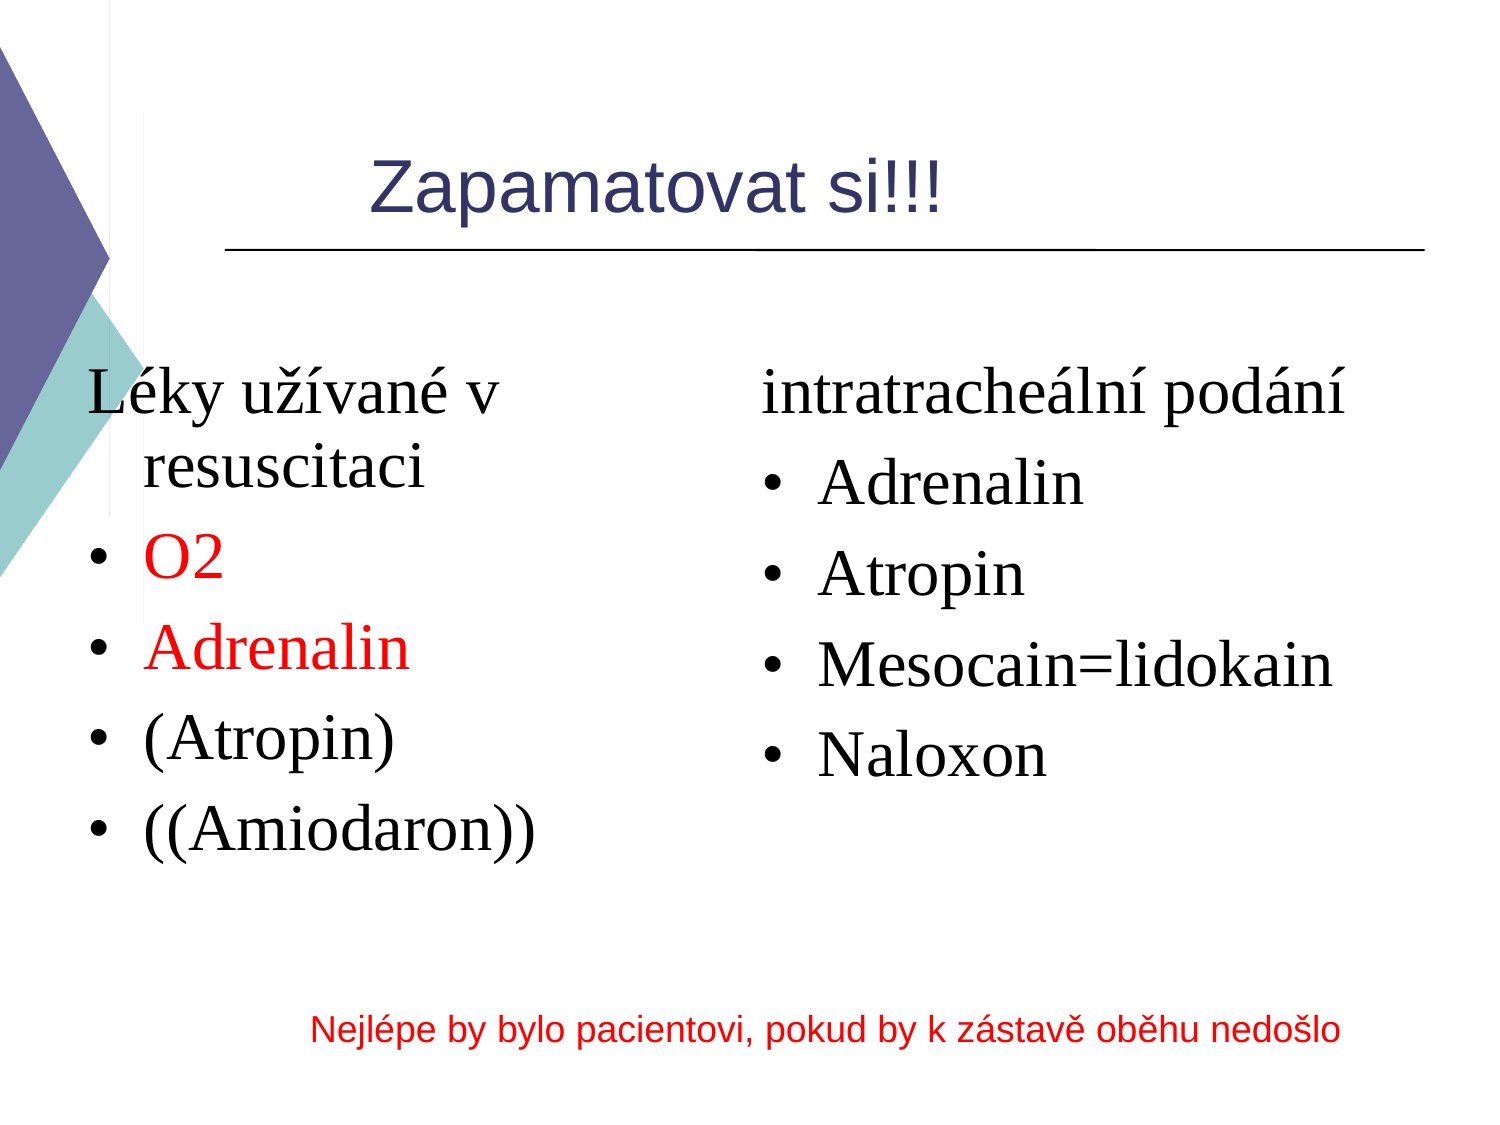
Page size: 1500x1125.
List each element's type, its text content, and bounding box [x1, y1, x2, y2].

text_box Nejlépe by bylo pacientovi, pokud by k zástavě oběhu nedošlo [295, 1003, 1355, 1061]
list intratracheální podání Adrenalin Atropin Mesocain=lidokain Naloxon [761, 354, 1425, 1125]
list Léky užívané v resuscitaci O2 Adrenalin (Atropin) ((Amiodaron)) [87, 354, 751, 1059]
title Zapamatovat si!!! [354, 116, 1500, 237]
